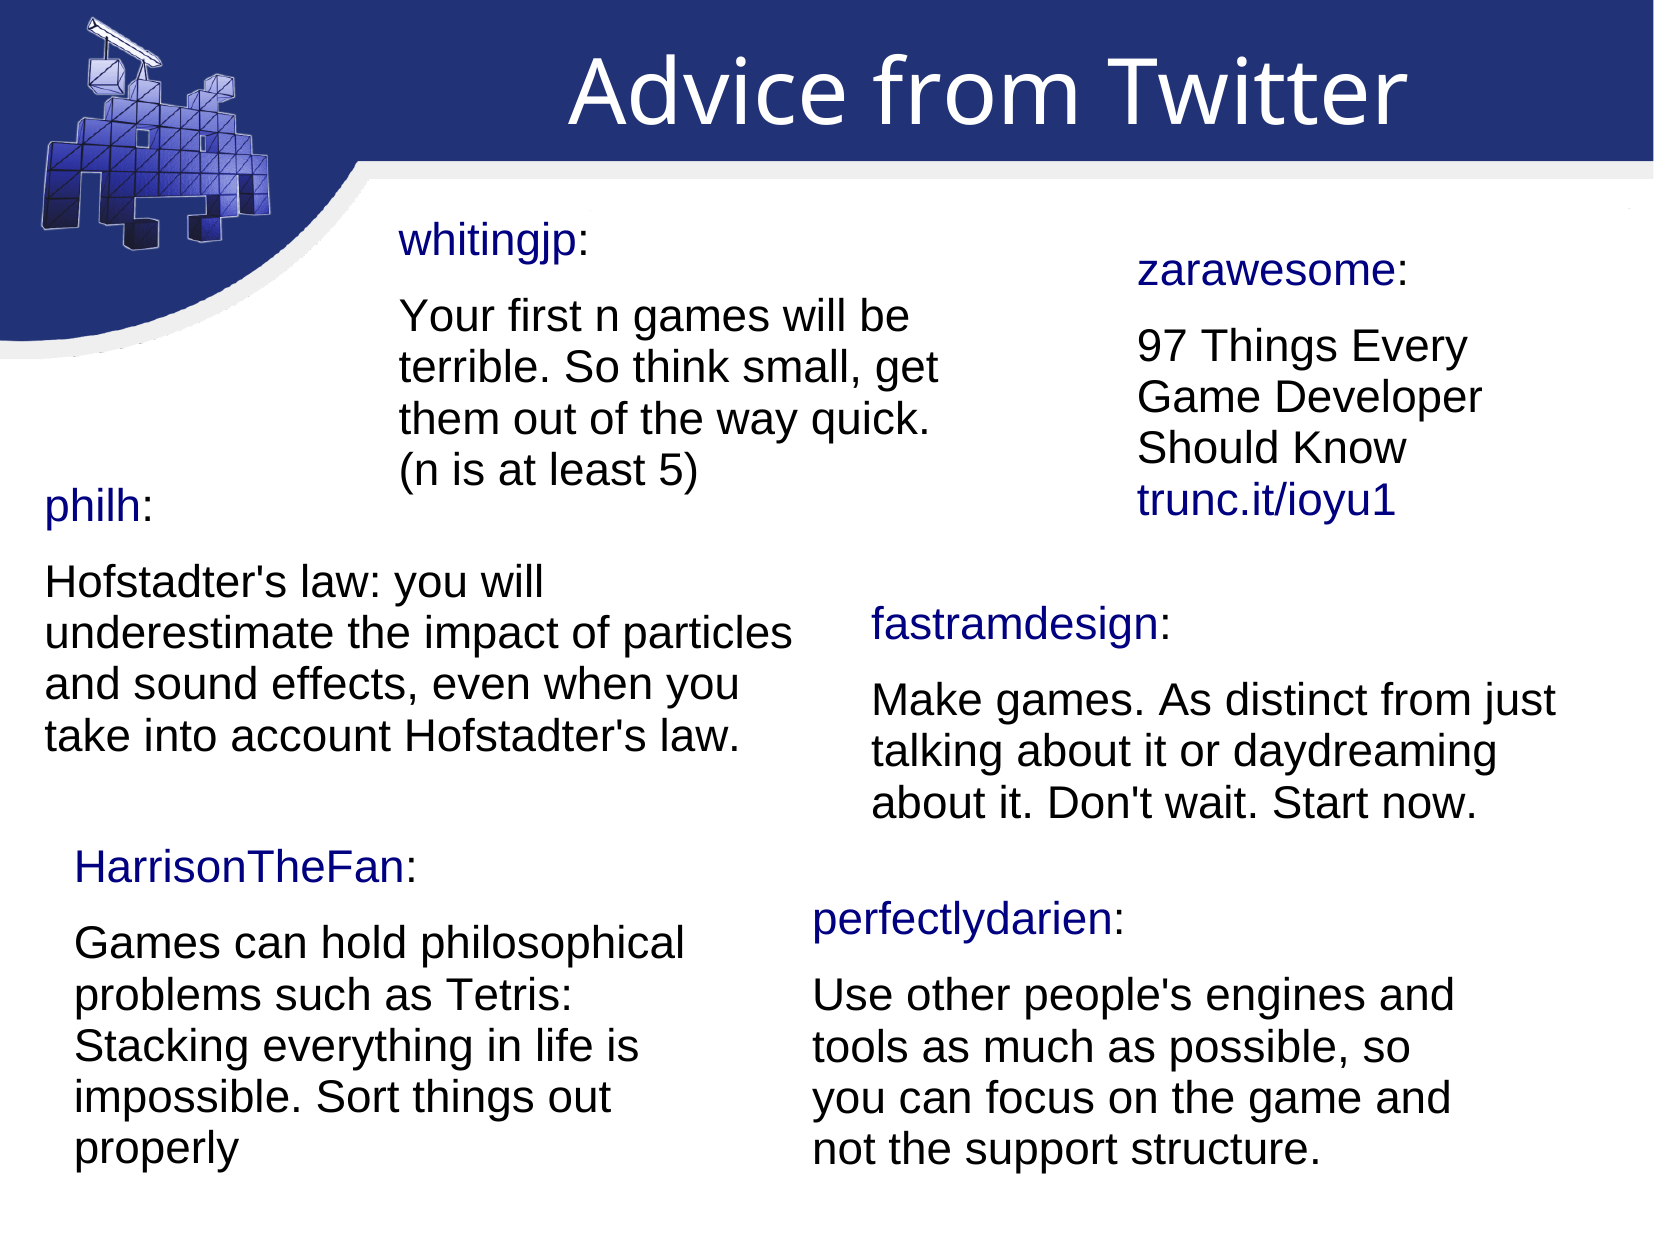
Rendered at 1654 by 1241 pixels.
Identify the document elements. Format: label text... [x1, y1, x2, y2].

text_box whitingjp: Your first n games will be terrible. So think small, get them out of the way quick. (n is at least 5) [383, 206, 975, 503]
text_box philh: Hofstadter's law: you will underestimate the impact of particles and sound effects, even when you take into account Hofstadter's law. [29, 472, 827, 769]
text_box fastramdesign: Make games. As distinct from just talking about it or daydreaming about it. Don't wait. Start now. [856, 590, 1595, 836]
picture [0, 0, 1654, 443]
title Advice from Twitter [354, 35, 1625, 142]
text_box zarawesome: 97 Things Every Game Developer Should Know trunc.it/ioyu1 [1122, 236, 1536, 533]
text_box perfectlydarien: Use other people's engines and tools as much as possible, so you can focus on the game and not the support structure. [797, 885, 1477, 1182]
text_box HarrisonTheFan: Games can hold philosophical problems such as Tetris: Stacking everything in life is impossible. Sort things out properly [59, 833, 709, 1182]
